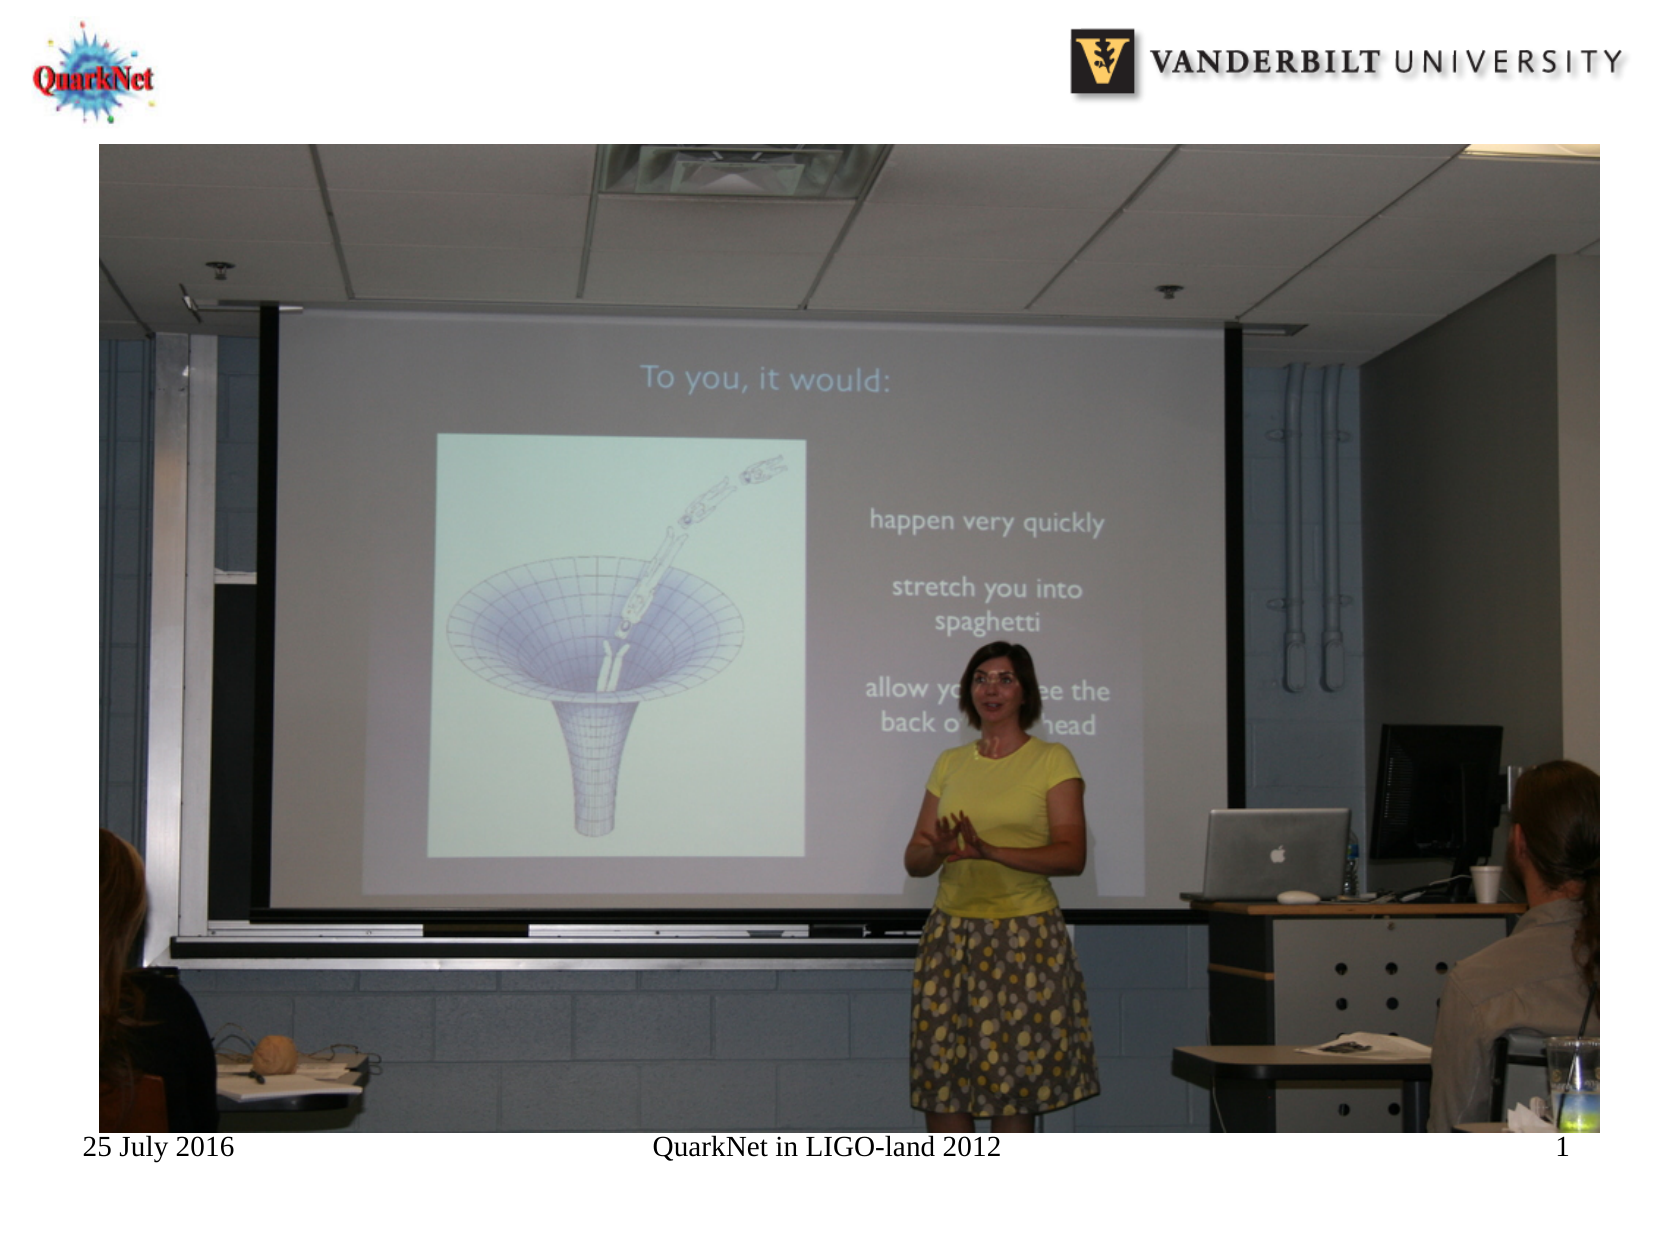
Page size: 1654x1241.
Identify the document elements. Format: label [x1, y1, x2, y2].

picture [1067, 25, 1637, 109]
picture [99, 144, 1600, 1133]
picture [19, 16, 166, 135]
